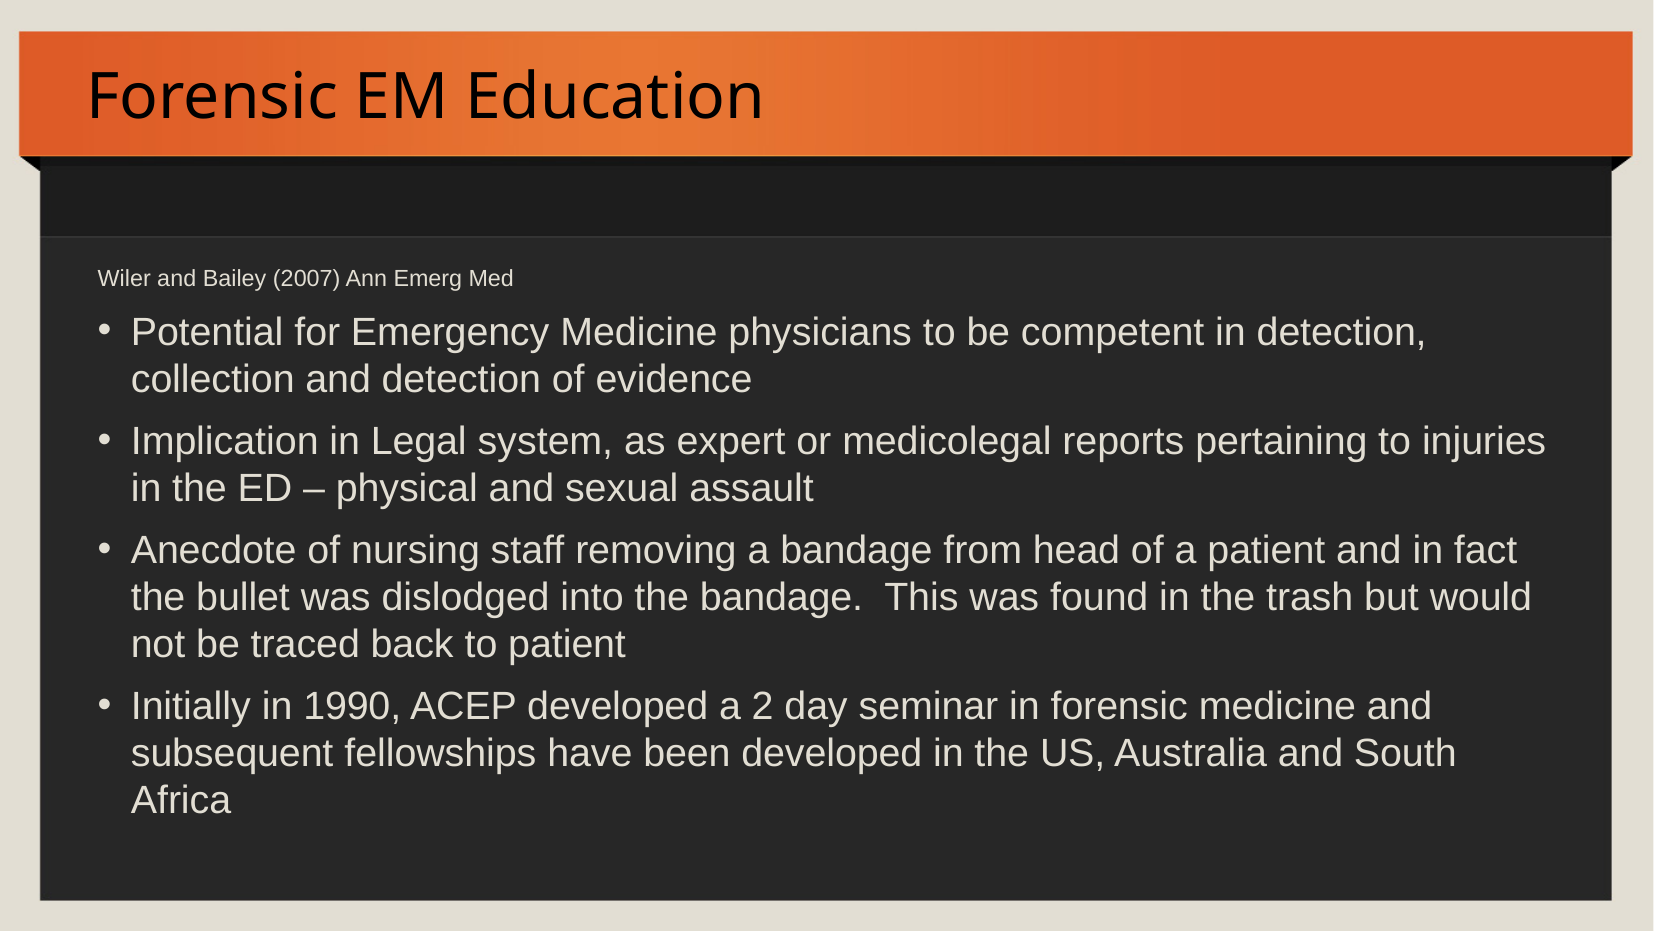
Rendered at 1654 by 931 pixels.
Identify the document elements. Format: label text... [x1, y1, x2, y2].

list Wiler and Bailey (2007) Ann Emerg Med Potential for Emergency Medicine physicians to be competent in detection, collection and detection of evidence Implication in Legal system, as expert or medicolegal reports pertaining to injuries in the ED – physical and sexual assault Anecdote of nursing staff removing a bandage from head of a patient and in fact the bullet was dislodged into the bandage. This was found in the trash but would not be traced back to patient Initially in 1990, ACEP developed a 2 day seminar in forensic medicine and subsequent fellowships have been developed in the US, Australia and South Africa [82, 255, 1571, 831]
title Forensic EM Education [71, 46, 1597, 140]
picture [0, 0, 1654, 931]
